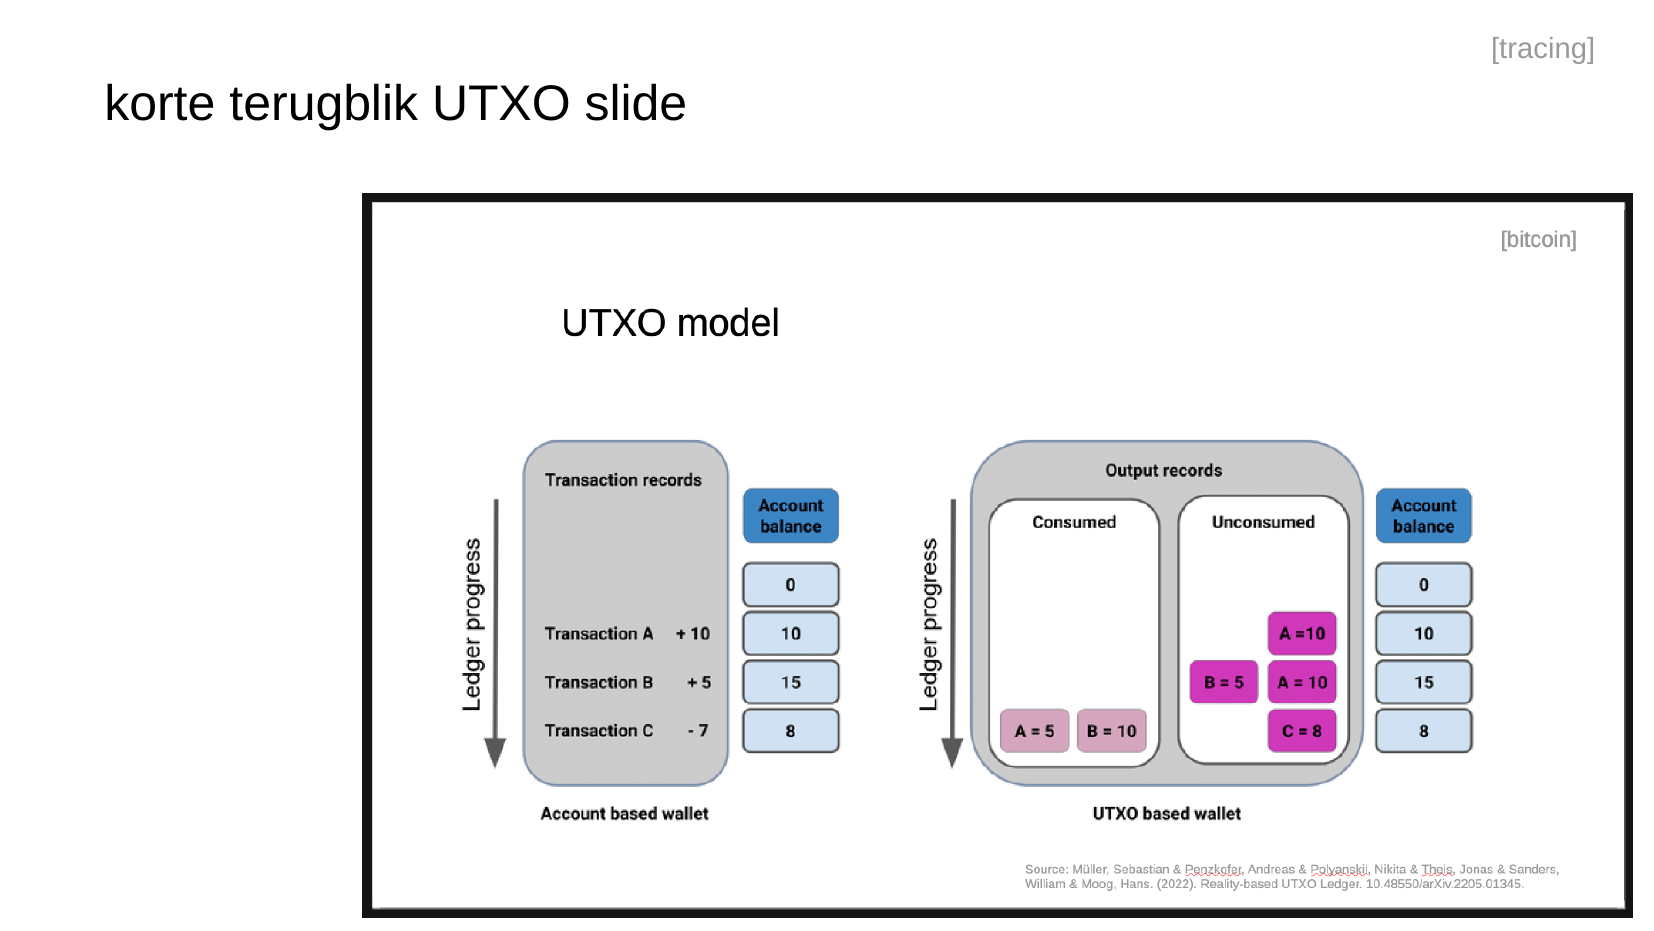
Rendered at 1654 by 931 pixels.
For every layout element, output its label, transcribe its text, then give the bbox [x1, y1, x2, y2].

text_box korte terugblik UTXO slide [89, 67, 912, 195]
picture [362, 193, 1633, 918]
text_box [tracing] [1476, 24, 1623, 76]
